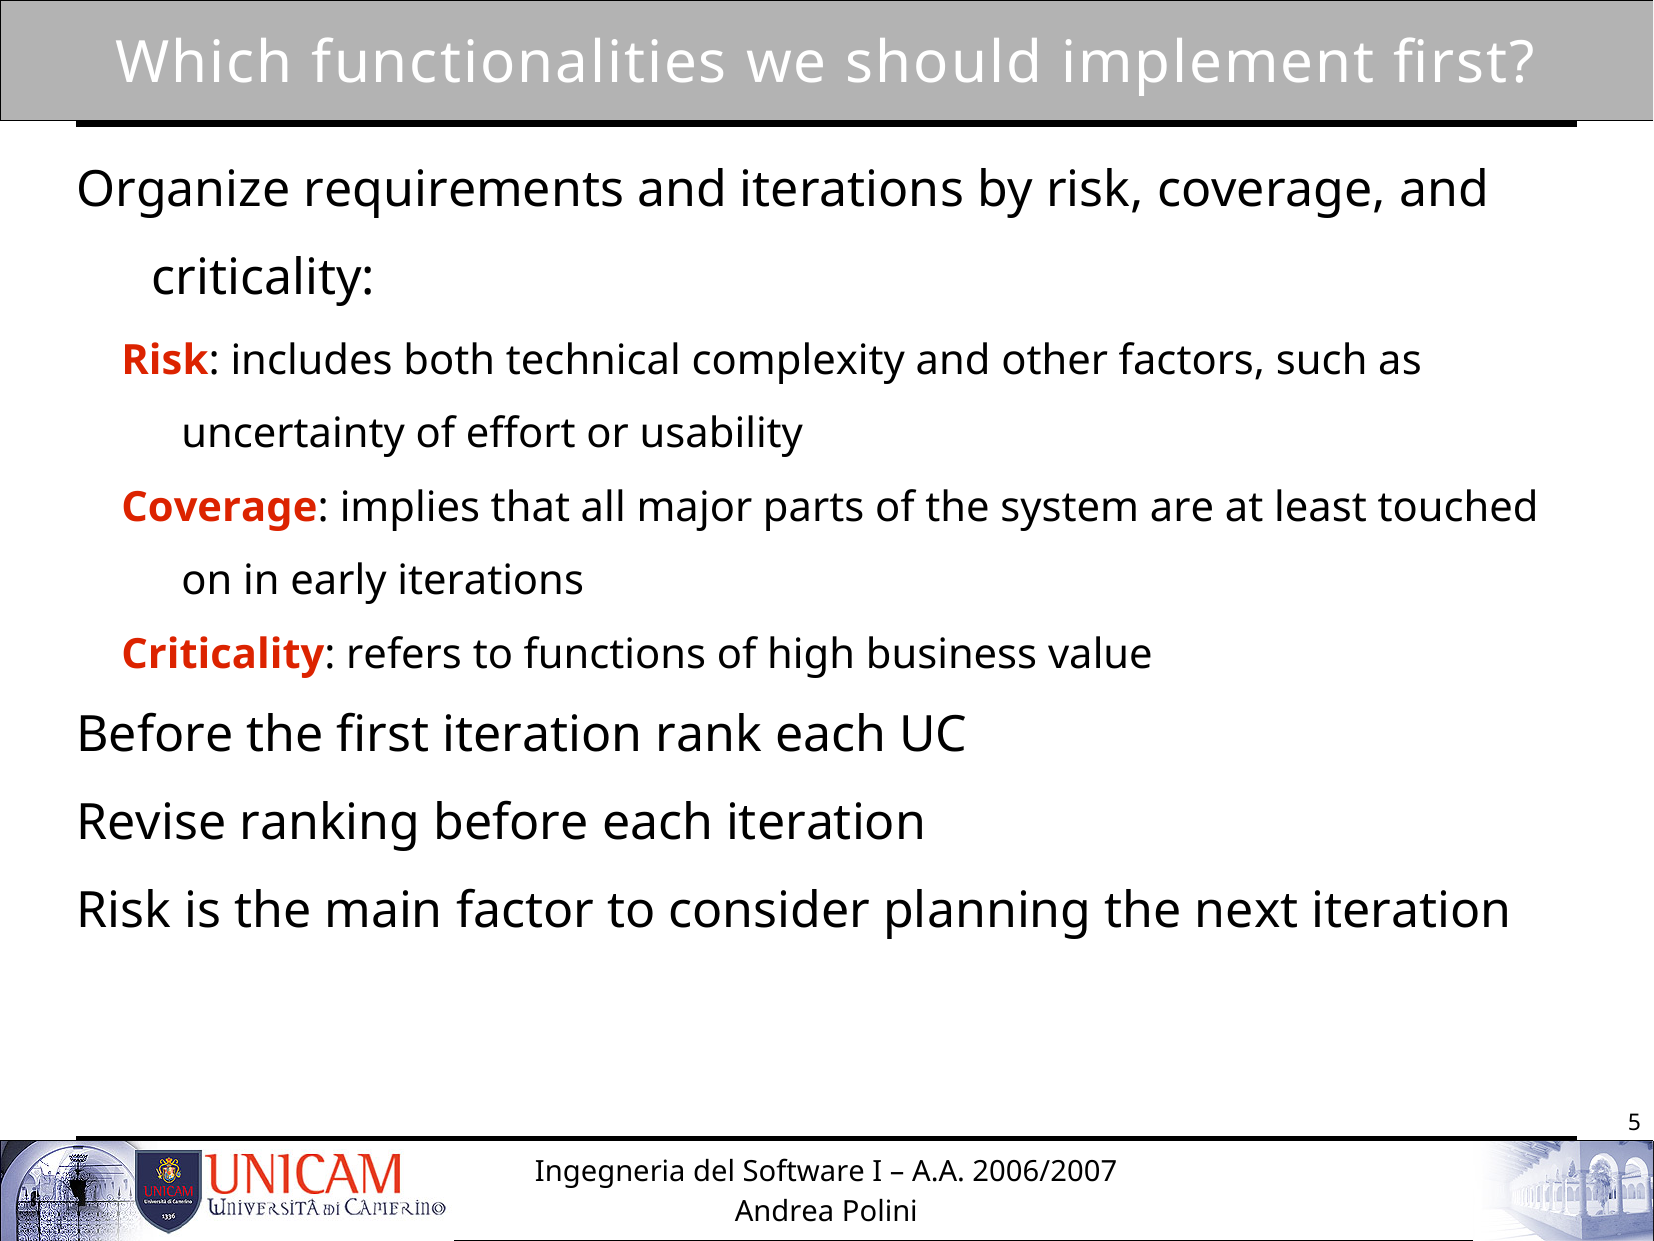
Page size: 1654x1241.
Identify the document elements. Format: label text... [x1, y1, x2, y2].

picture [0, 1141, 454, 1241]
title Which functionalities we should implement first? [0, 0, 1653, 121]
list Organize requirements and iterations by risk, coverage, and criticality: Risk: includes both technical complexity and other factors, such as uncertainty of effort or usability Coverage: implies that all major parts of the system are at least touched on in early iterations Criticality: refers to functions of high business value Before the first iteration rank each UC Revise ranking before each iteration Risk is the main factor to consider planning the next iteration [76, 152, 1577, 889]
picture [1473, 1141, 1654, 1241]
